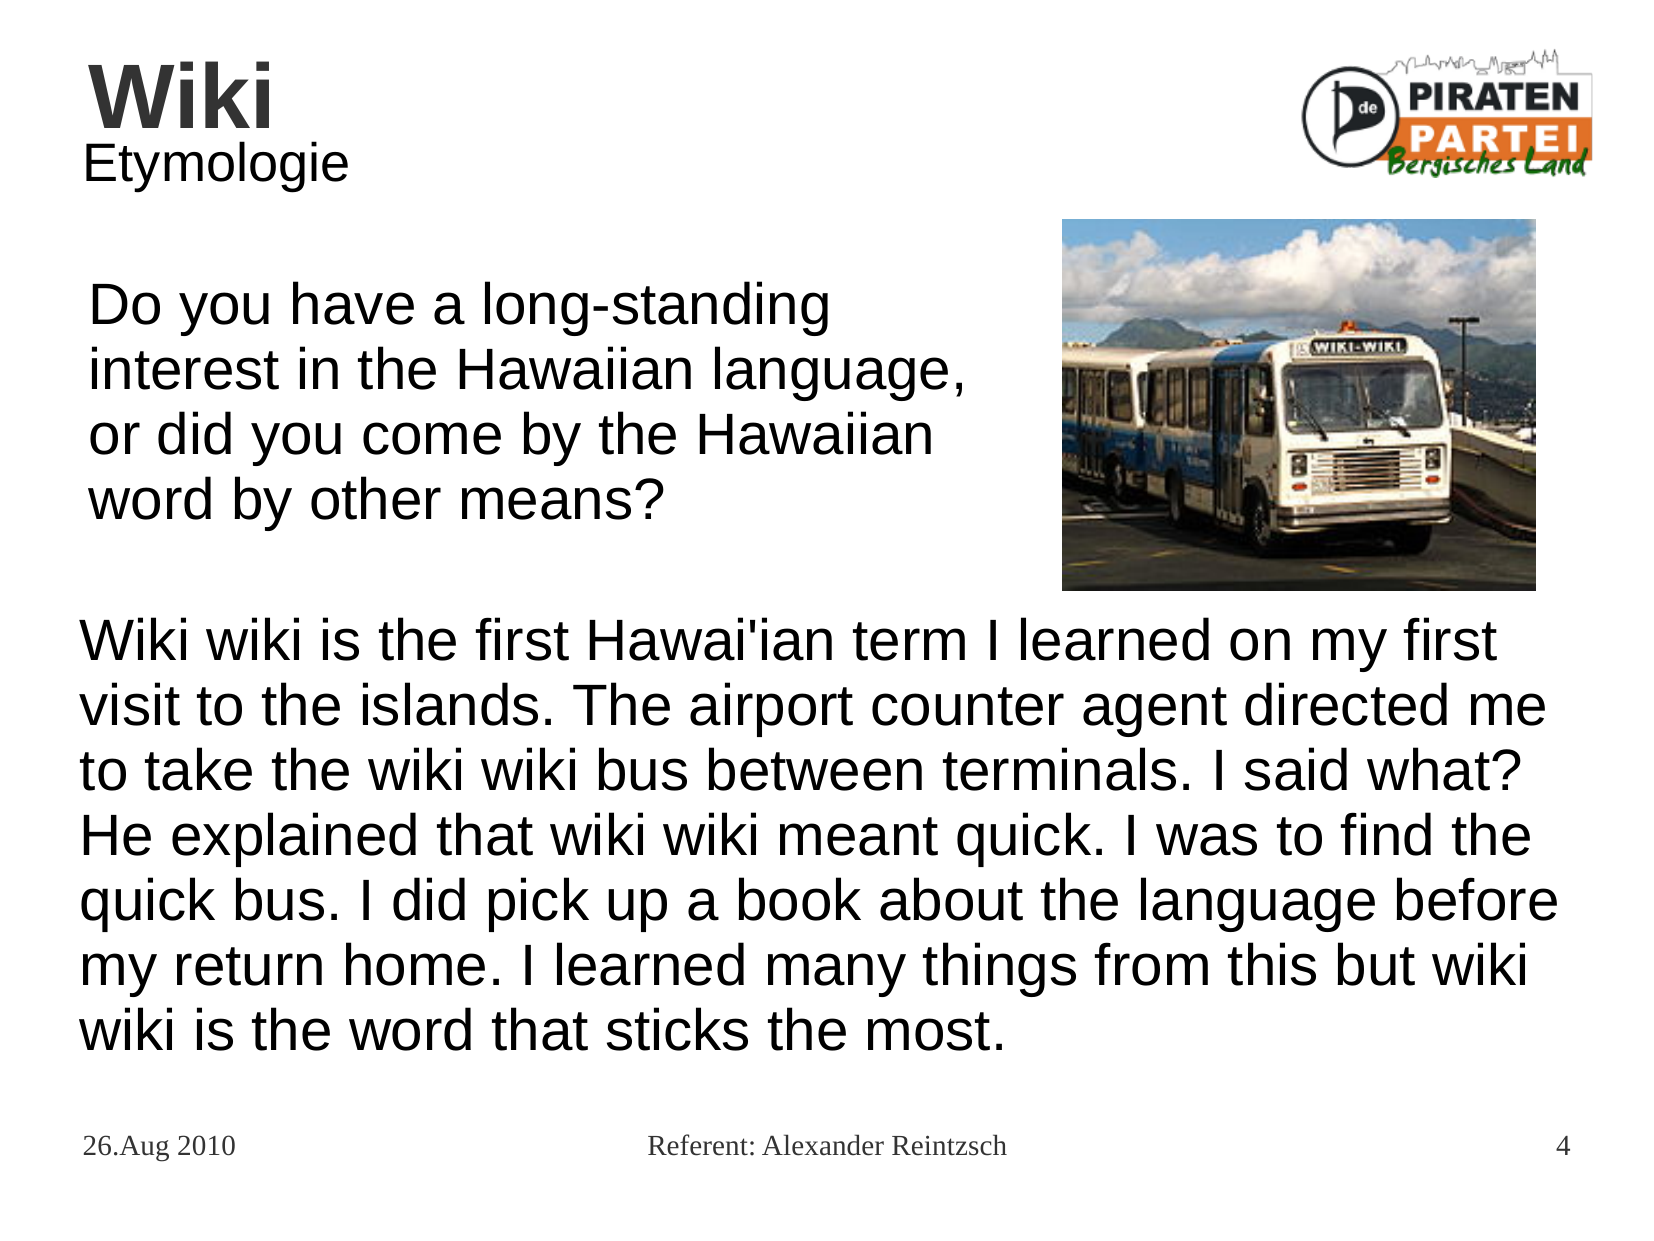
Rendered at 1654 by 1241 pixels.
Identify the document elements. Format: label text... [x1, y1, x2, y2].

picture [1299, 48, 1595, 178]
picture [1062, 219, 1536, 591]
list Wiki wiki is the first Hawai'ian term I learned on my first visit to the islands. The airport counter agent directed me to take the wiki wiki bus between terminals. I said what? He explained that wiki wiki meant quick. I was to find the quick bus. I did pick up a book about the language before my return home. I learned many things from this but wiki wiki is the word that sticks the most. [79, 607, 1574, 1063]
text_box Do you have a long-standing interest in the Hawaiian language, or did you come by the Hawaiian word by other means? [88, 271, 975, 532]
title Etymologie [82, 118, 1300, 207]
